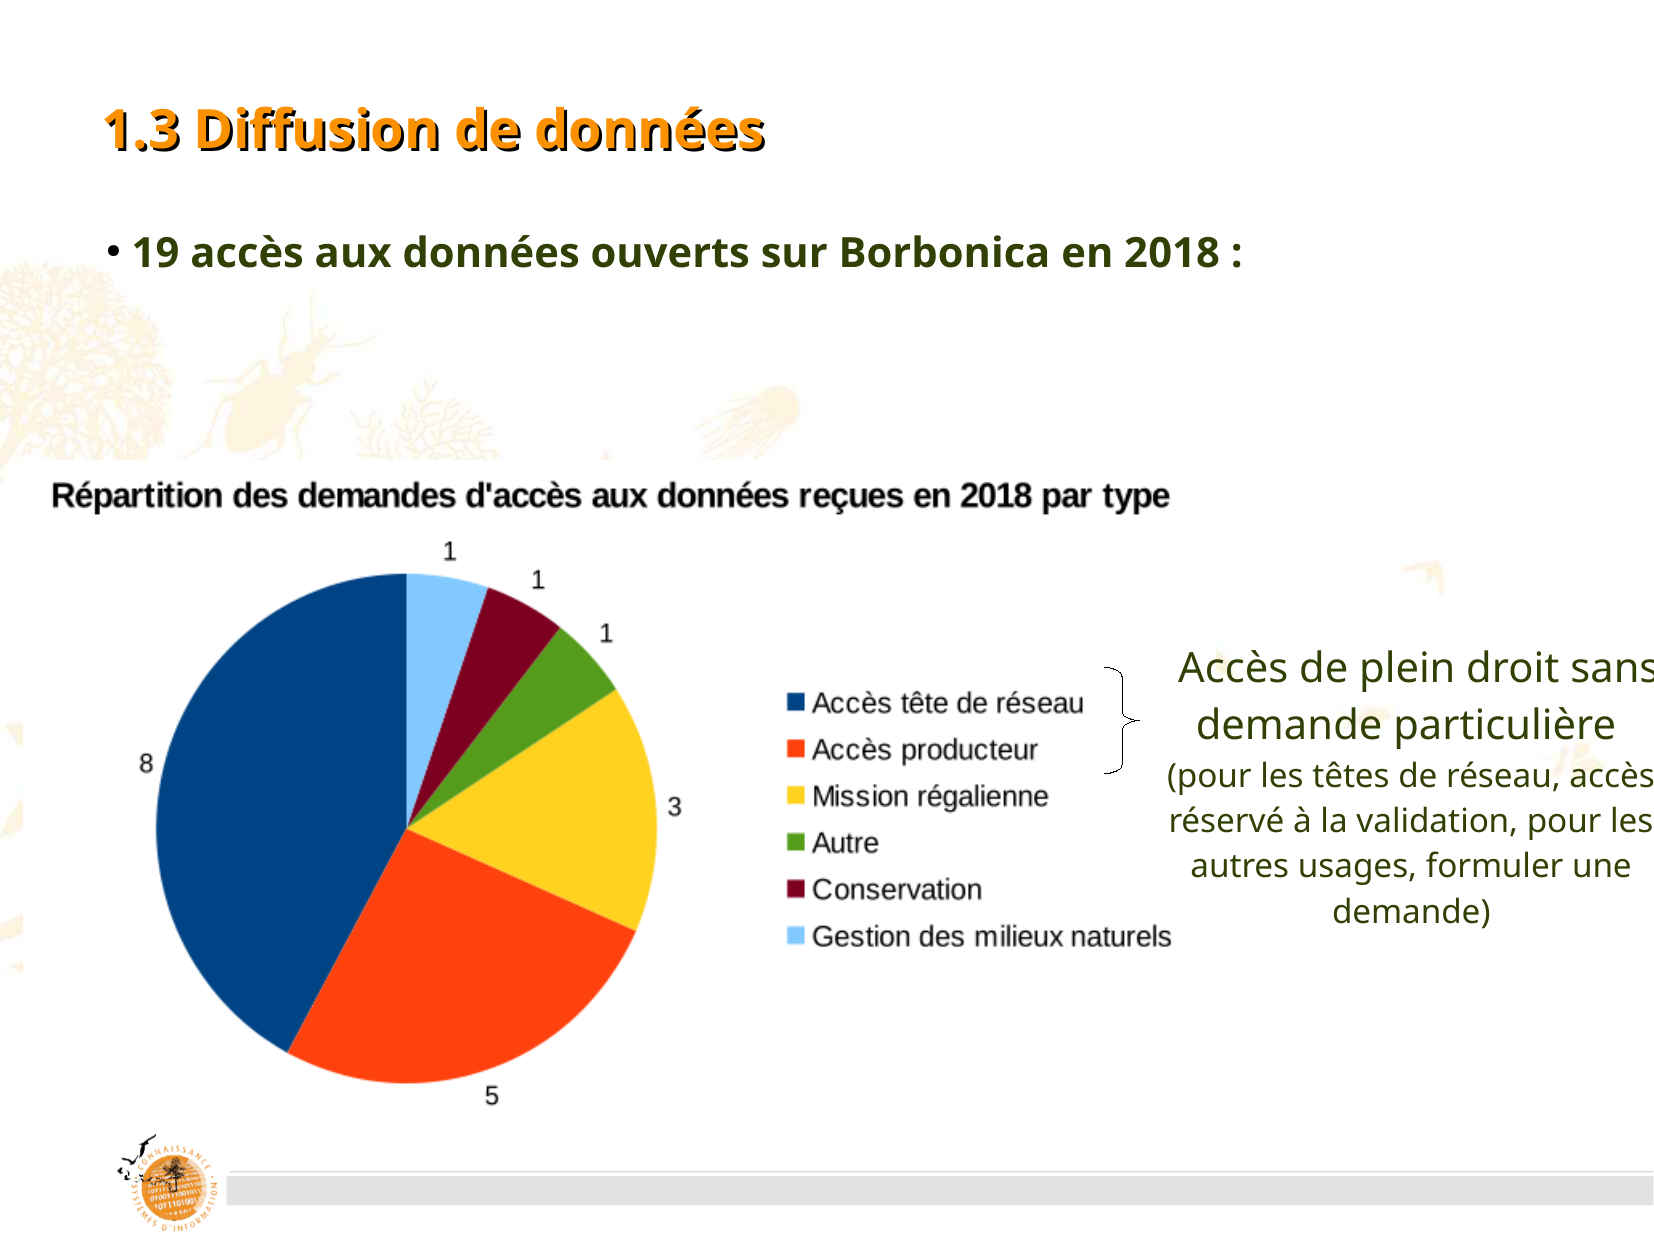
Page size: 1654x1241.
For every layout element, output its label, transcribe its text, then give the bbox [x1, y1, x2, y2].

picture [0, 0, 1654, 1241]
picture [1598, 721, 1610, 726]
title 1.3 Diffusion de données [82, 49, 1571, 207]
picture [1536, 861, 1545, 866]
text_box Accès de plein droit sans demande particulière (pour les têtes de réseau, accès réservé à la validation, pour les autres usages, formuler une demande) [1157, 590, 1654, 721]
picture [1536, 816, 1542, 830]
subtitle 19 accès aux données ouverts sur Borbonica en 2018 : [106, 189, 1536, 1118]
picture [1558, 721, 1570, 726]
